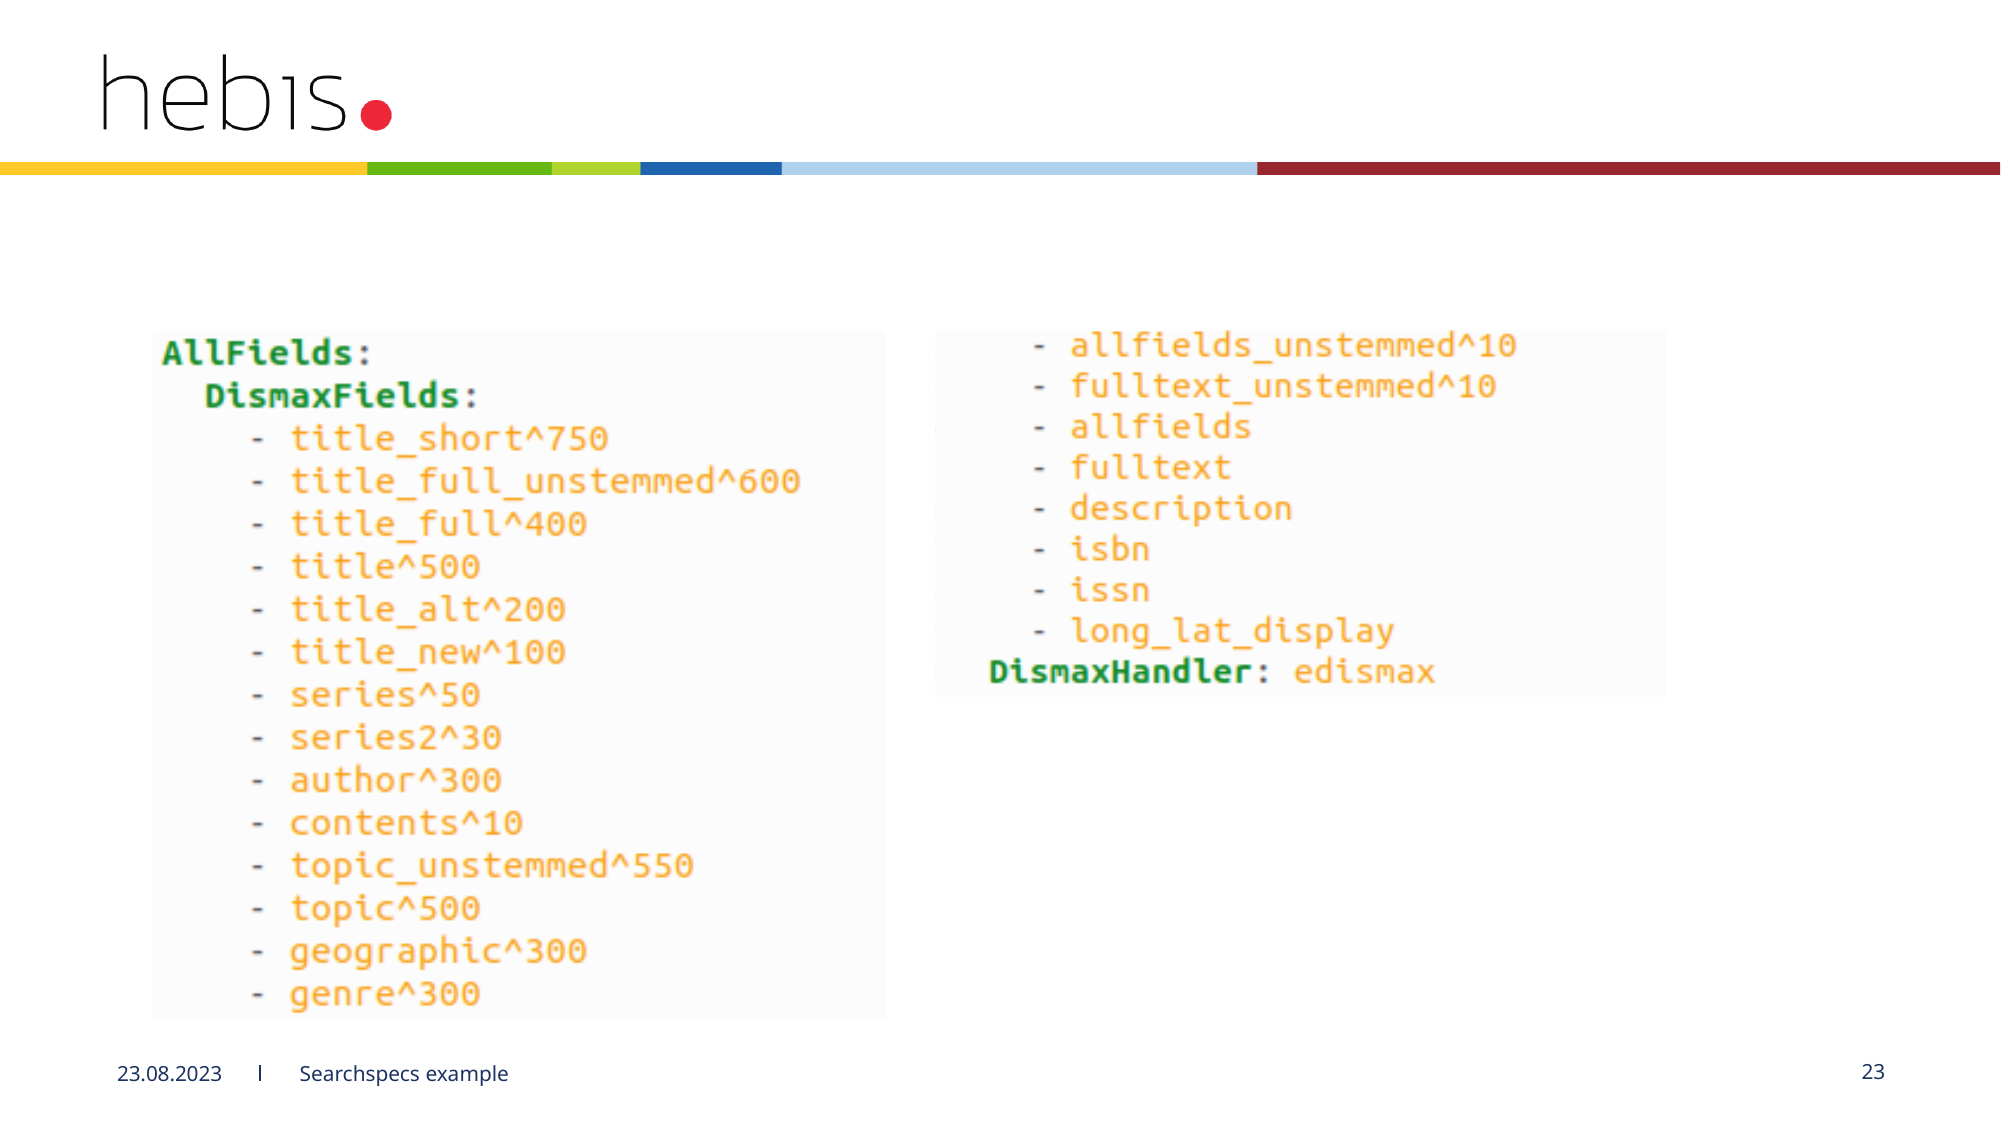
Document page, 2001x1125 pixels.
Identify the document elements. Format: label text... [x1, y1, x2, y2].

slide_number <number> [1694, 1042, 1900, 1103]
picture [153, 330, 886, 1018]
footer Searchspecs example [284, 1042, 1451, 1103]
picture [935, 330, 1666, 697]
picture [0, 0, 2001, 248]
slide_number 23.08.2023 [102, 1042, 271, 1103]
